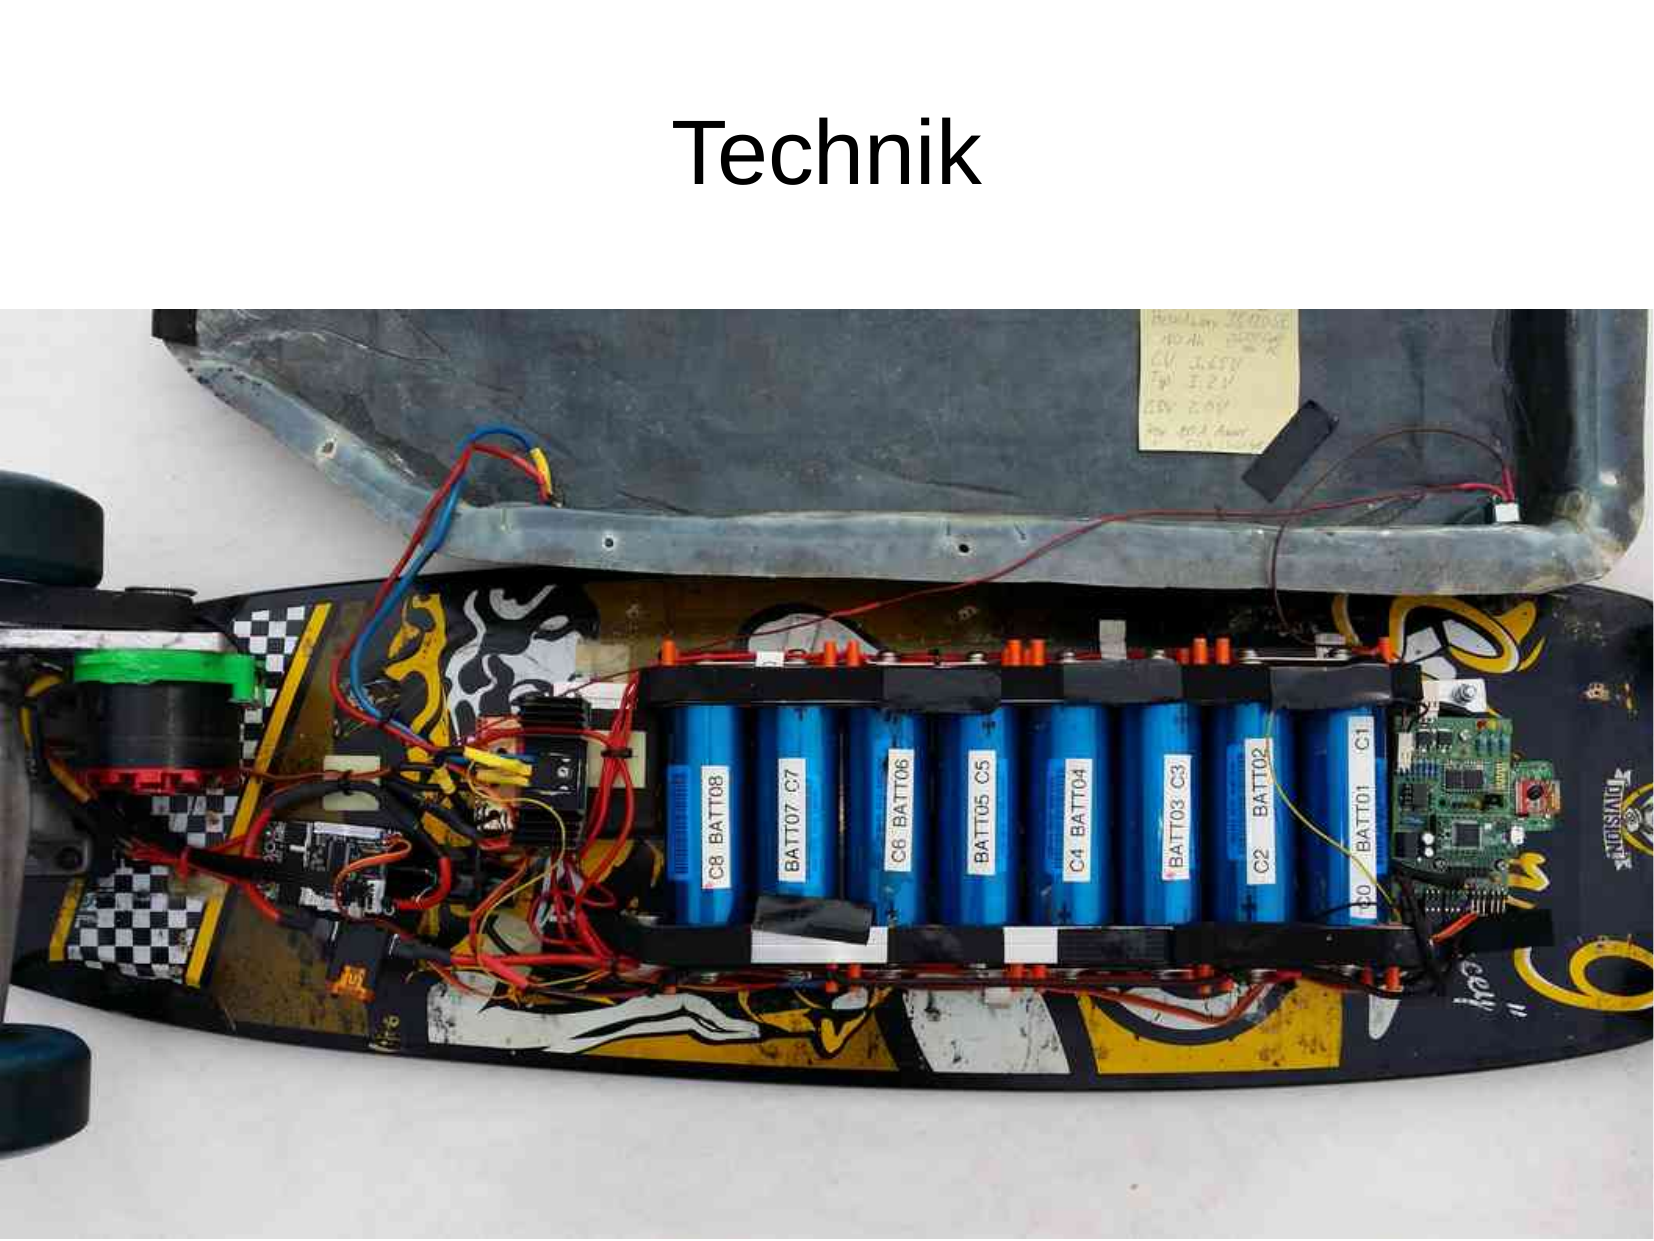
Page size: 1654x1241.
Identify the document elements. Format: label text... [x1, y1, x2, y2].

picture [0, 309, 1654, 1239]
title Technik [82, 49, 1571, 257]
